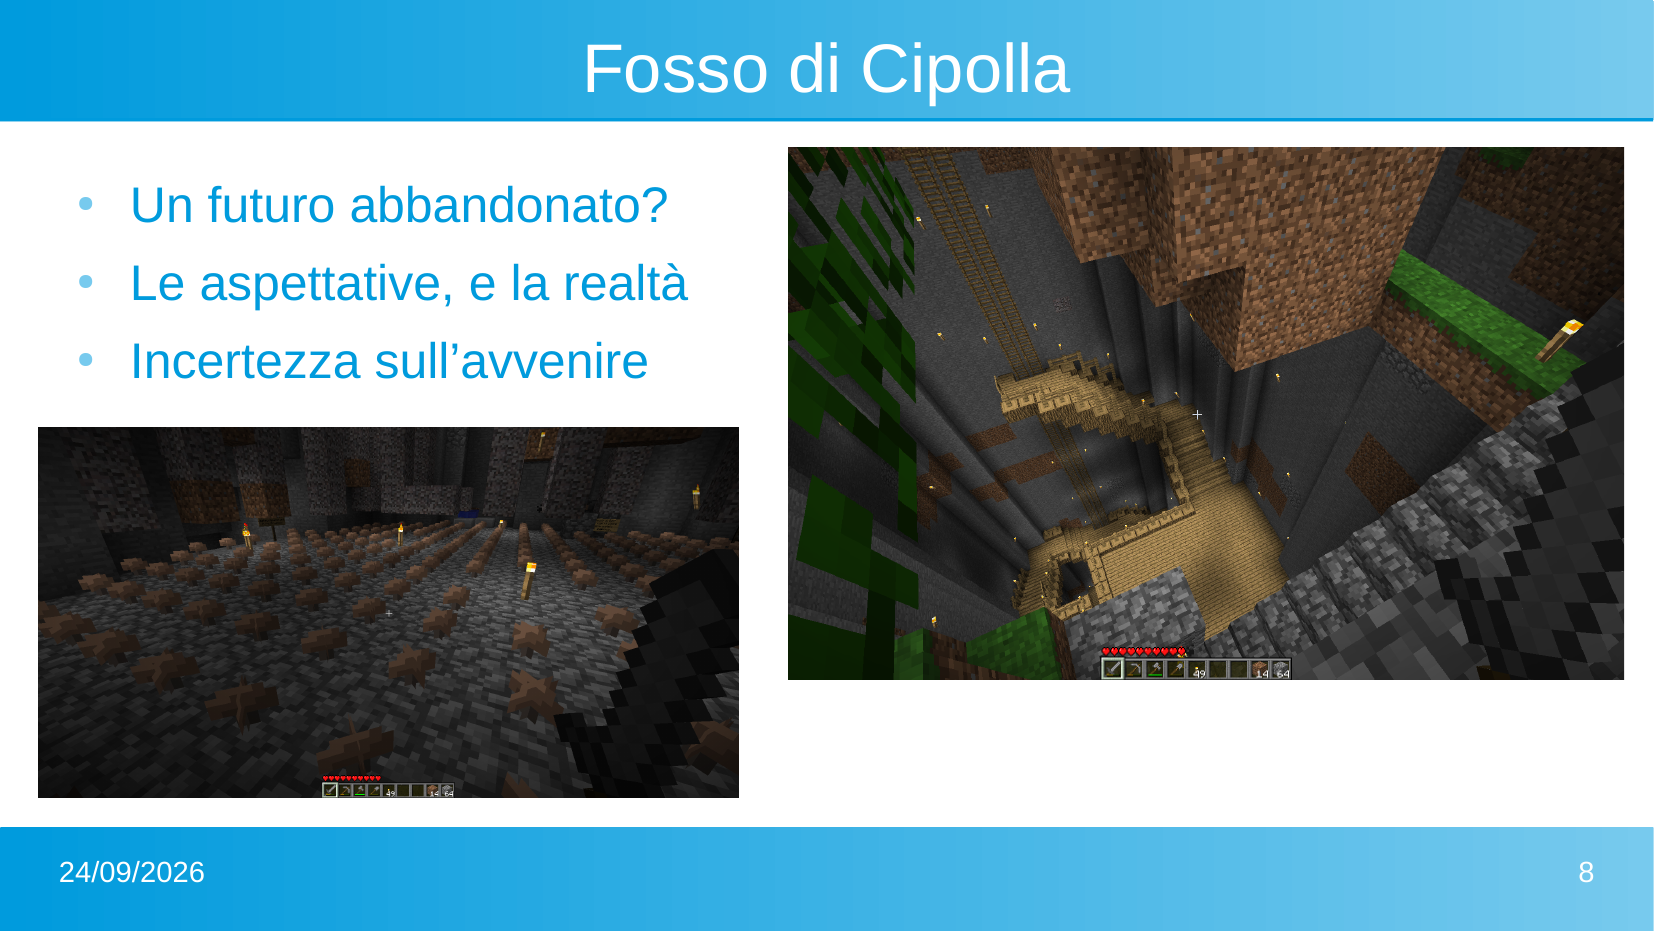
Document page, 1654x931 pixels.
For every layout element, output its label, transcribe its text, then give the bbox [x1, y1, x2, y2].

picture [38, 427, 739, 798]
title Fosso di Cipolla [59, 29, 1595, 108]
list Un futuro abbandonato? Le aspettative, e la realtà Incertezza sull’avvenire [59, 177, 809, 768]
picture [788, 147, 1625, 680]
